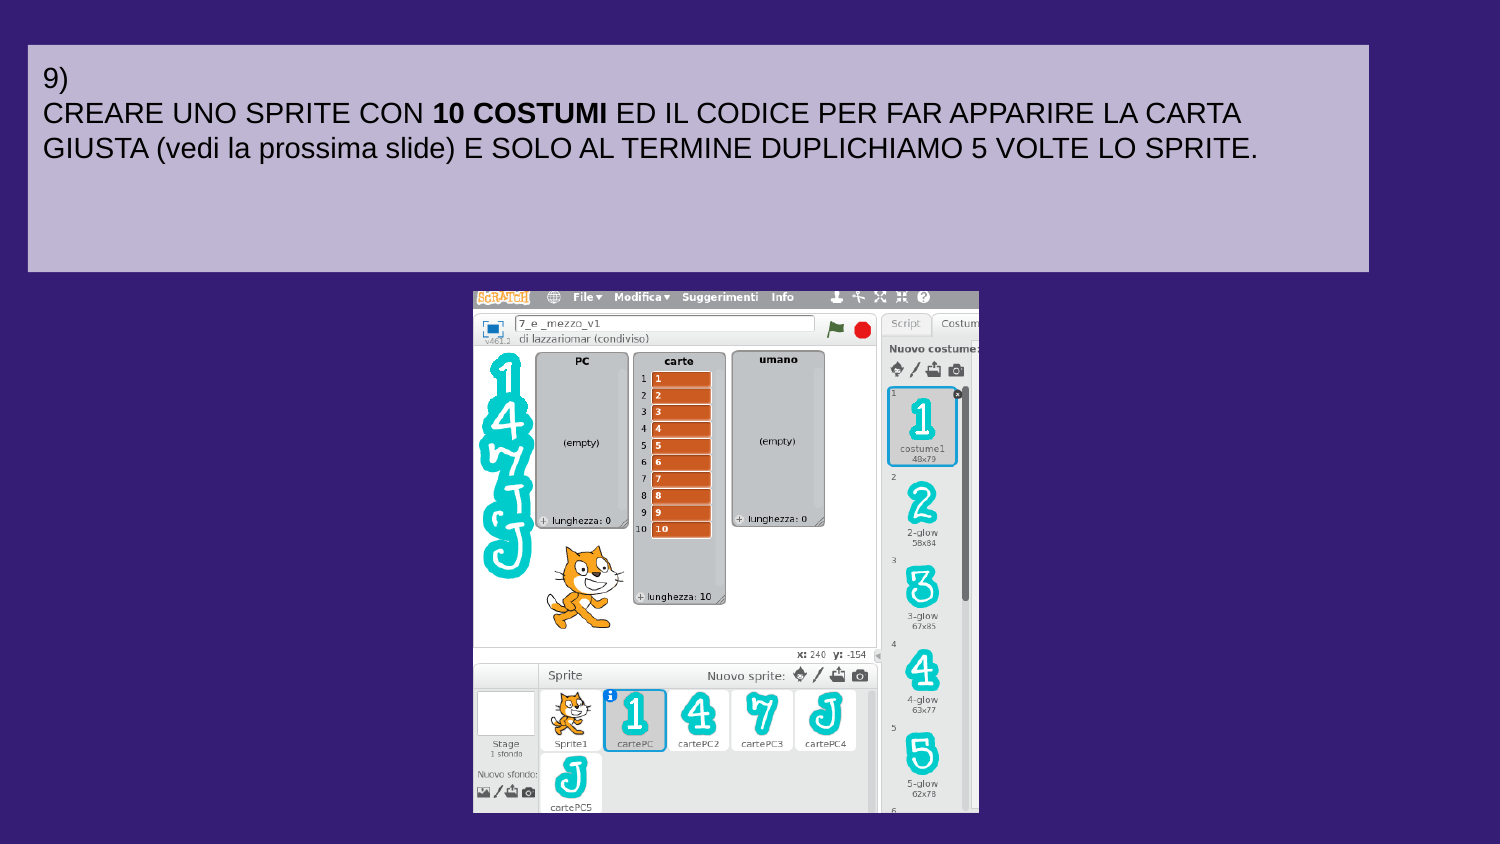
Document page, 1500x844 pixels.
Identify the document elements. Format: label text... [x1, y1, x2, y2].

text_box 9) CREARE UNO SPRITE CON 10 COSTUMI ED IL CODICE PER FAR APPARIRE LA CARTA GIUSTA (vedi la prossima slide) E SOLO AL TERMINE DUPLICHIAMO 5 VOLTE LO SPRITE. [27, 44, 1369, 273]
picture [473, 291, 979, 813]
